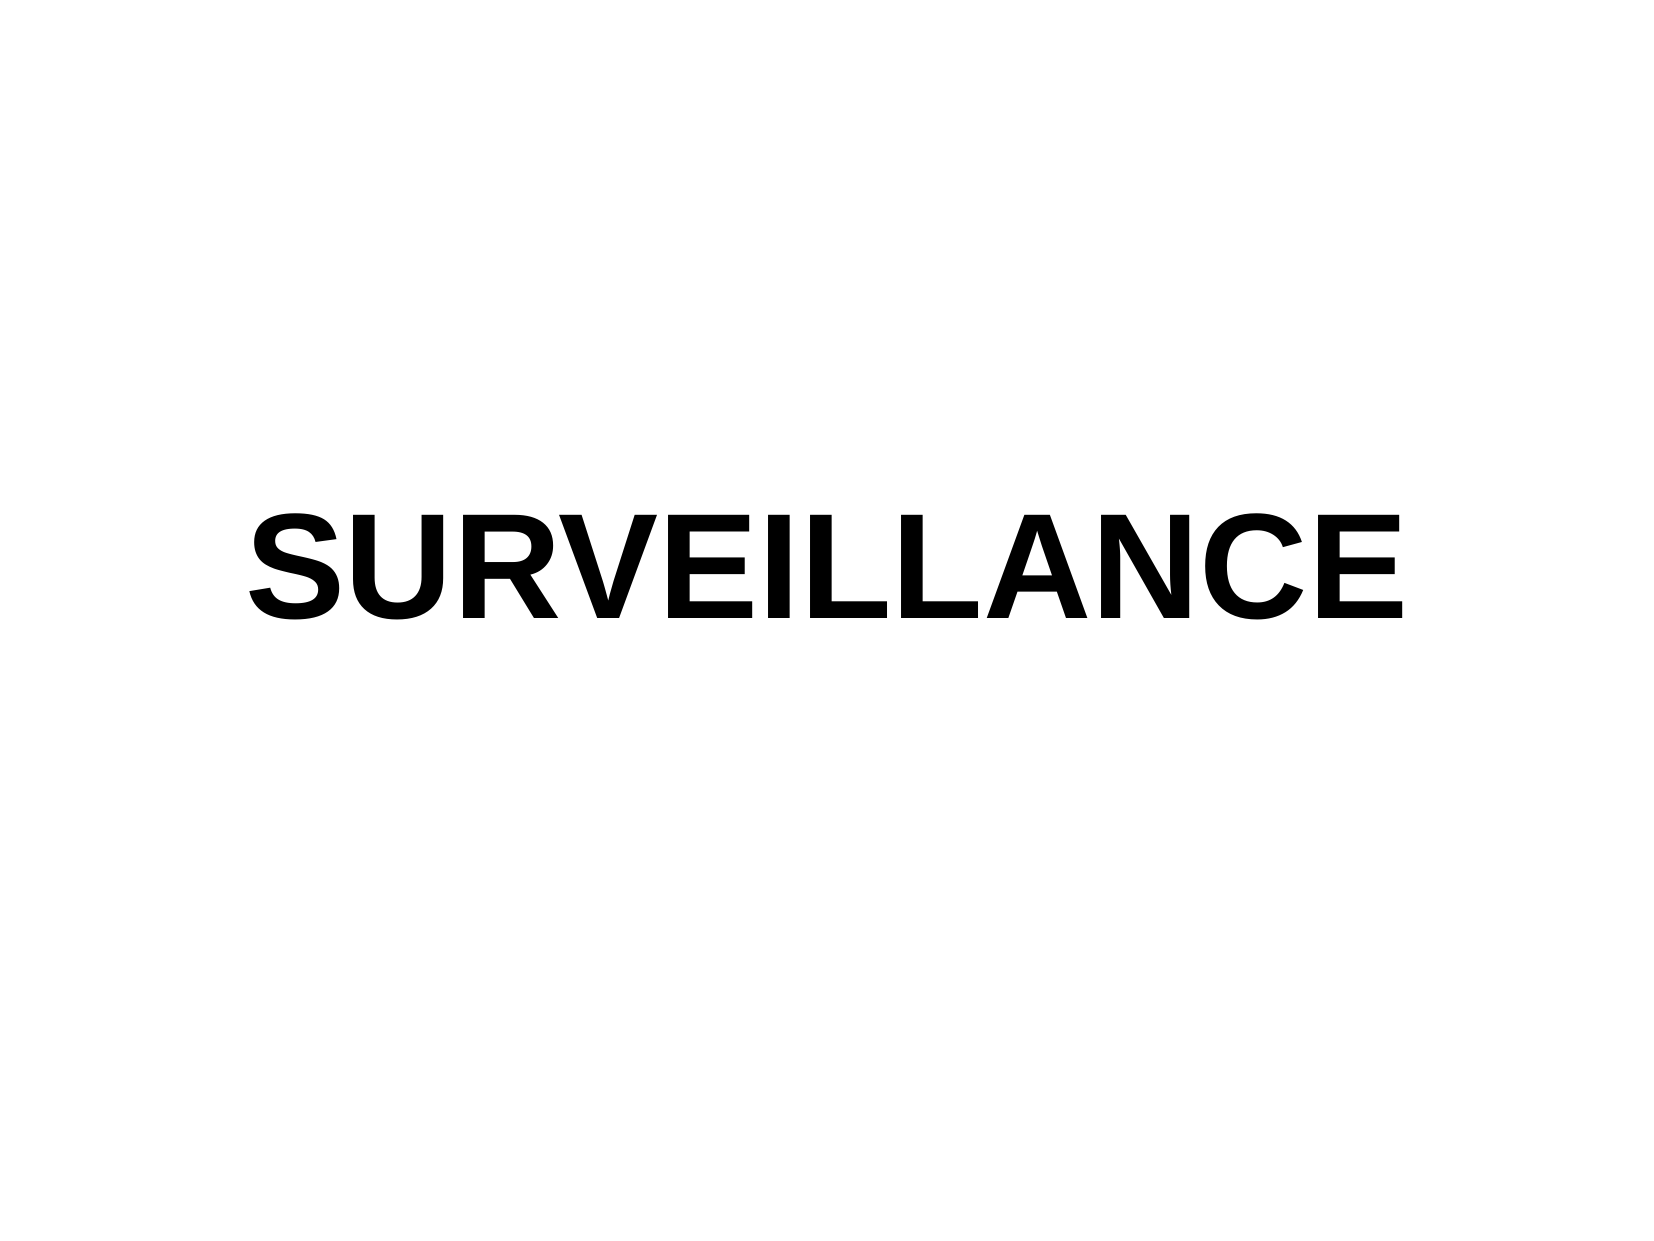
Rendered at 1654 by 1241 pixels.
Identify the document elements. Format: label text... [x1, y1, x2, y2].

title SURVEILLANCE [82, 462, 1571, 670]
